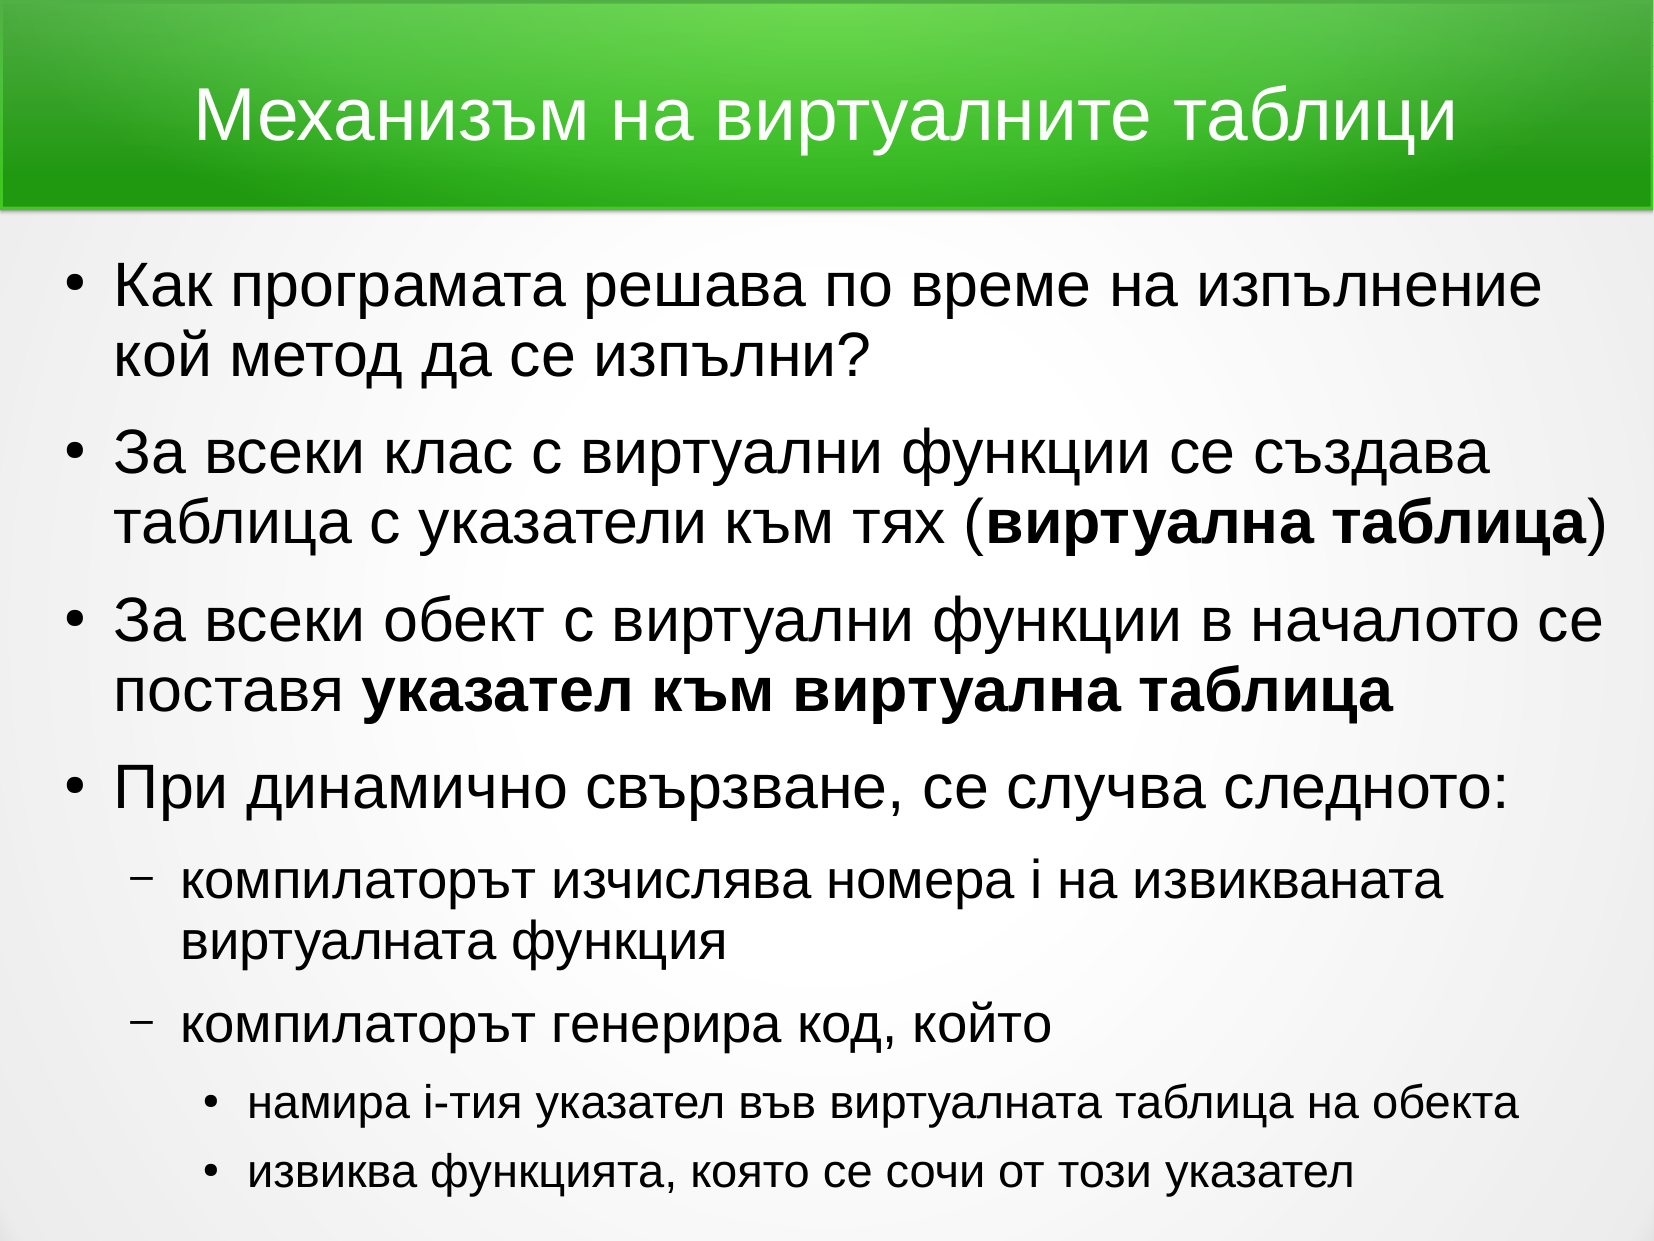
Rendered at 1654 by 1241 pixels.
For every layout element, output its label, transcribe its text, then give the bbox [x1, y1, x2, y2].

title Механизъм на виртуалните таблици [82, 49, 1571, 179]
list Как програмата решава по време на изпълнение кой метод да се изпълни? За всеки клас с виртуални функции се създава таблица с указатели към тях (виртуална таблица) За всеки обект с виртуални функции в началото се поставя указател към виртуална таблица При динамично свързване, се случва следното: компилаторът изчислява номера i на извикваната виртуалната функция компилаторът генерира код, който намира i-тия указател във виртуалната таблица на обекта извиква функцията, която се сочи от този указател [47, 249, 1619, 1217]
